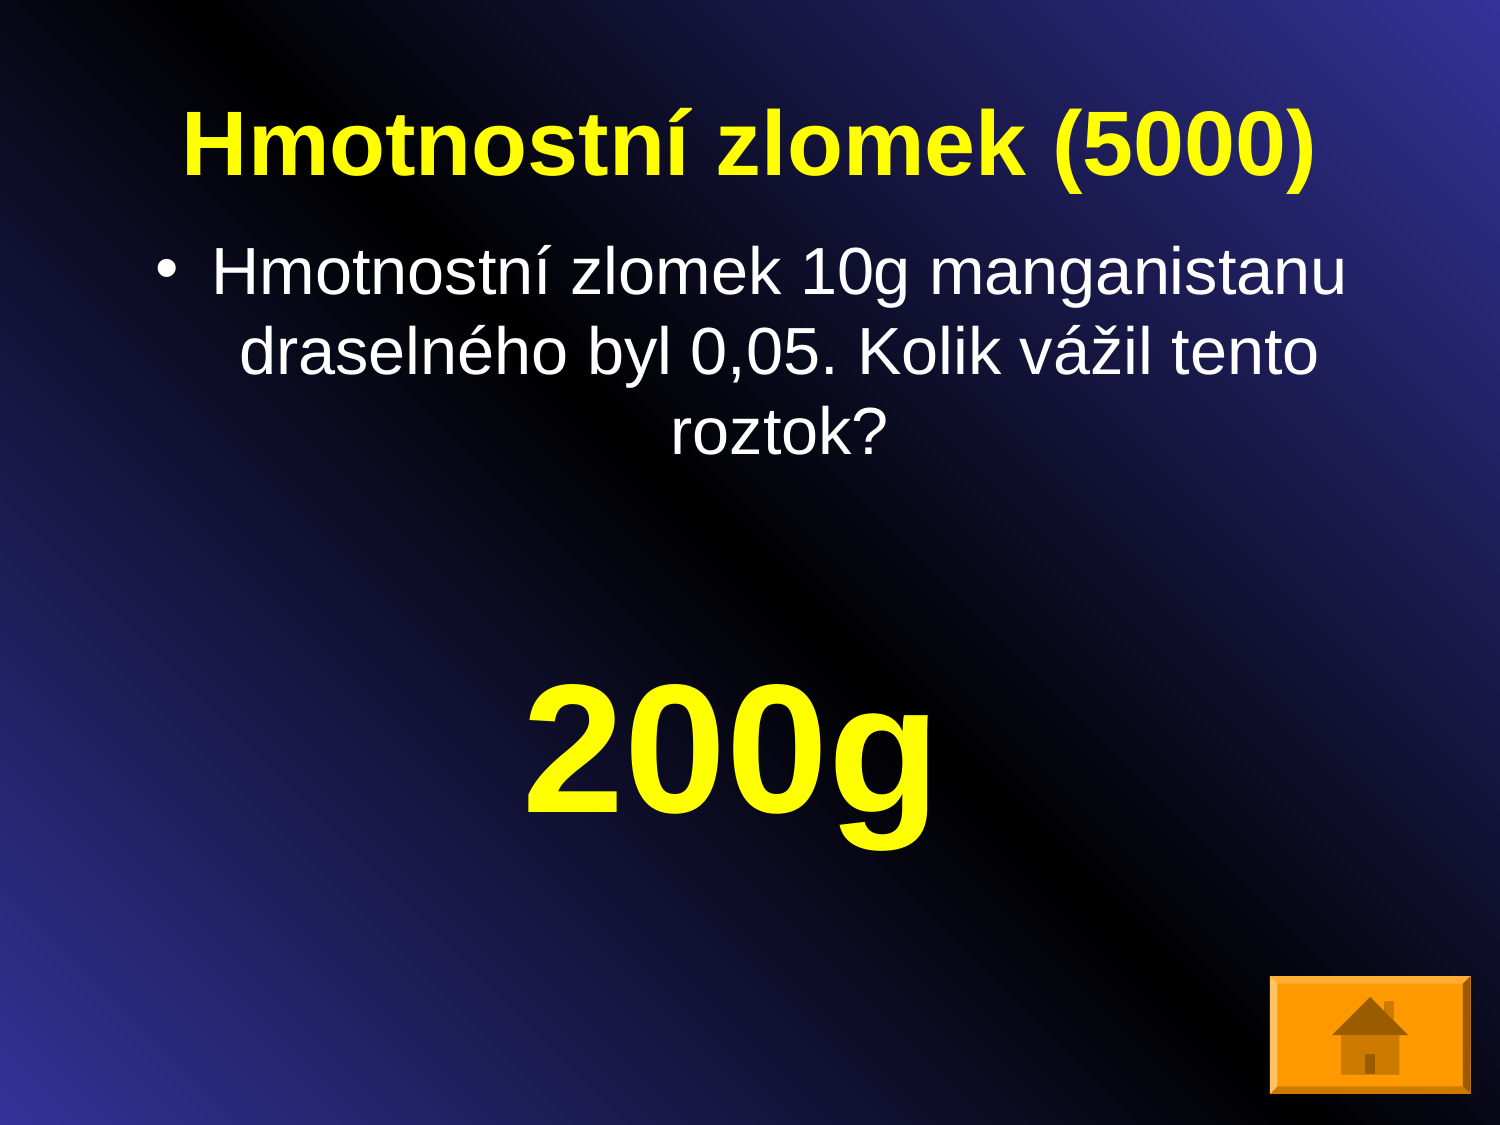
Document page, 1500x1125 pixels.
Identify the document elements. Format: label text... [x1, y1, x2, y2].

title Hmotnostní zlomek (5000) [75, 45, 1426, 233]
text_box [1271, 976, 1471, 1094]
text_box 200g [76, 621, 1412, 857]
list Hmotnostní zlomek 10g manganistanu draselného byl 0,05. Kolik vážil tento roztok? [76, 220, 1427, 492]
